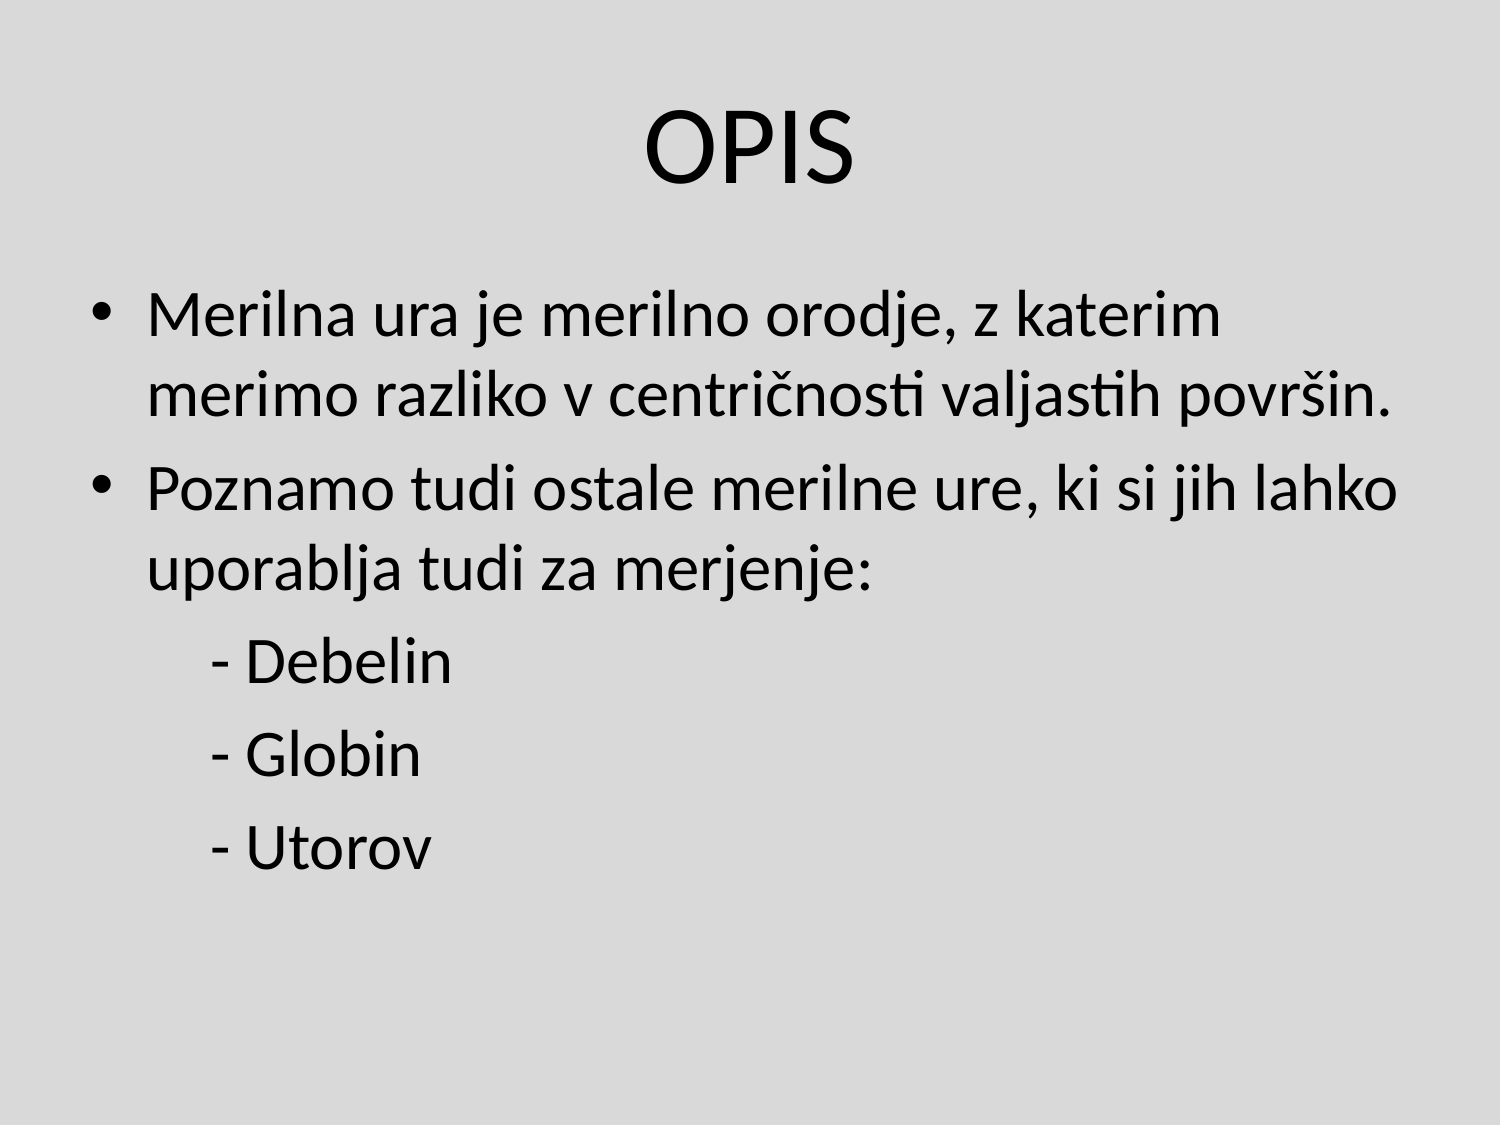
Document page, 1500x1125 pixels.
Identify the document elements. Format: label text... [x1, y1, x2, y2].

title OPIS [75, 45, 1425, 233]
list Merilna ura je merilno orodje, z katerim merimo razliko v centričnosti valjastih površin. Poznamo tudi ostale merilne ure, ki si jih lahko uporablja tudi za merjenje: - Debelin - Globin - Utorov [75, 262, 1425, 1005]
